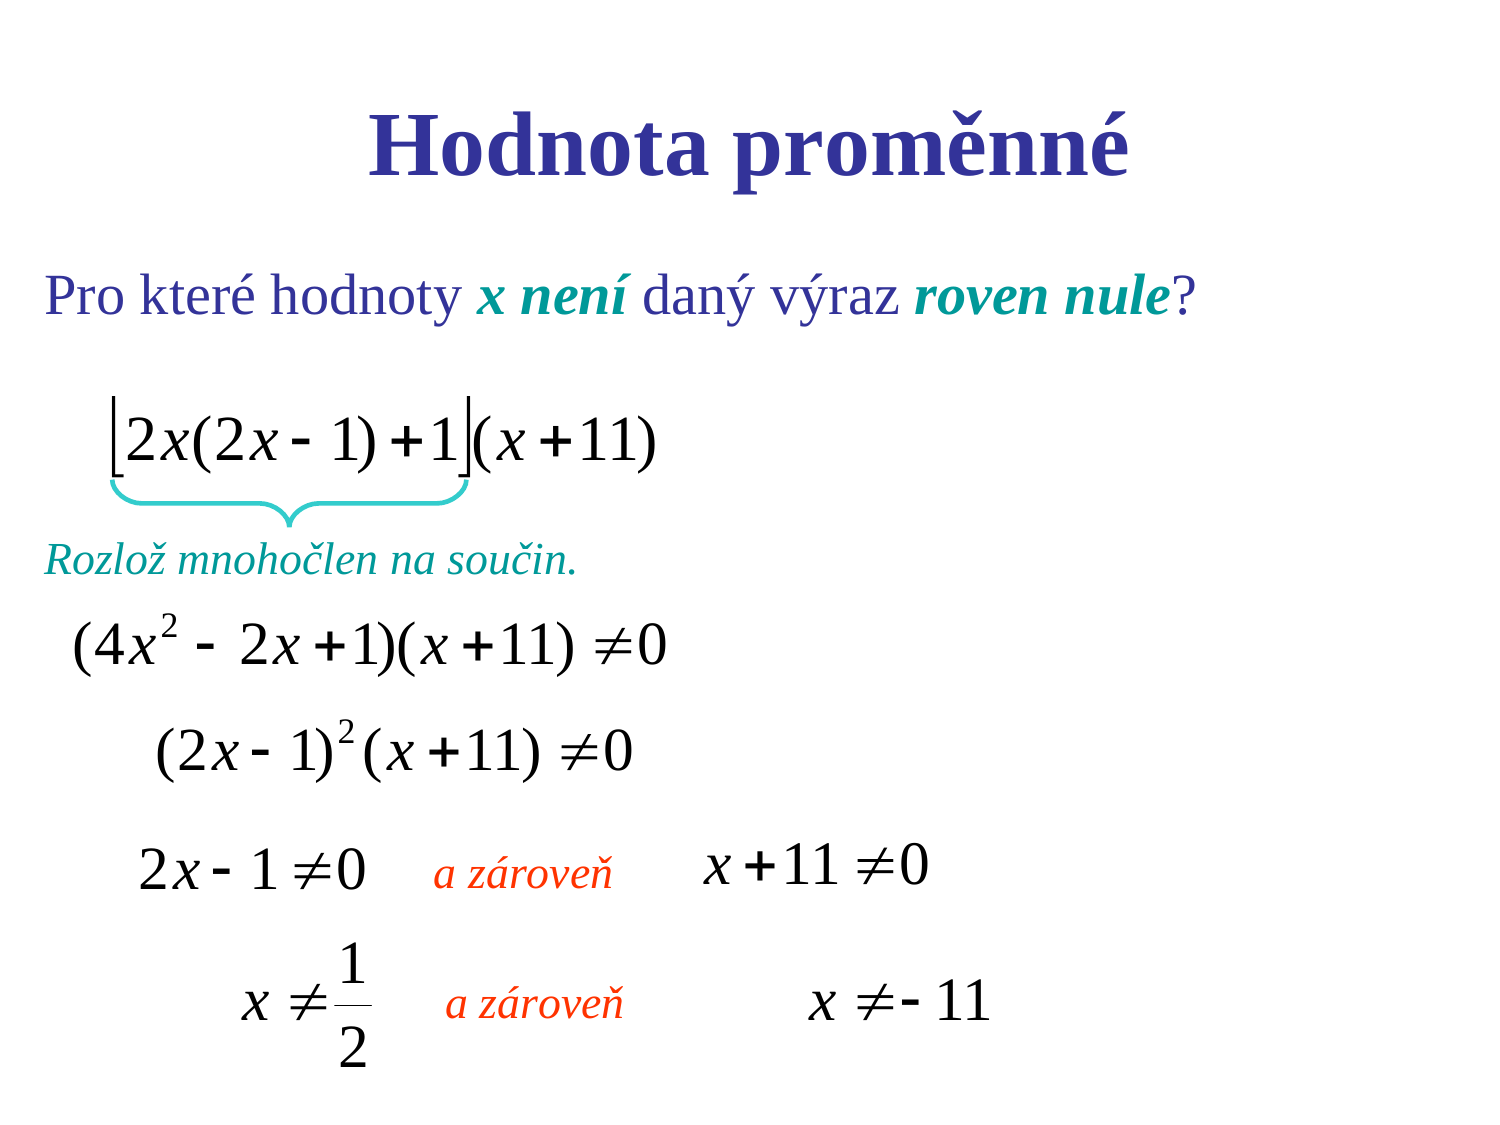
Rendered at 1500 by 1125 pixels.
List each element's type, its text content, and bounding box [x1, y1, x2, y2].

chart [692, 827, 939, 901]
text_box [100, 396, 668, 488]
text_box a zároveň [419, 828, 691, 912]
chart [64, 598, 680, 691]
chart [229, 923, 384, 1083]
title Hodnota proměnné [75, 45, 1426, 233]
chart [147, 704, 645, 797]
text_box Rozlož mnohočlen na součin. [29, 515, 815, 598]
chart [129, 833, 376, 905]
chart [797, 964, 1003, 1036]
text_box Pro které hodnoty x není daný výraz roven nule? [29, 219, 1412, 362]
text_box a zároveň [430, 958, 703, 1042]
